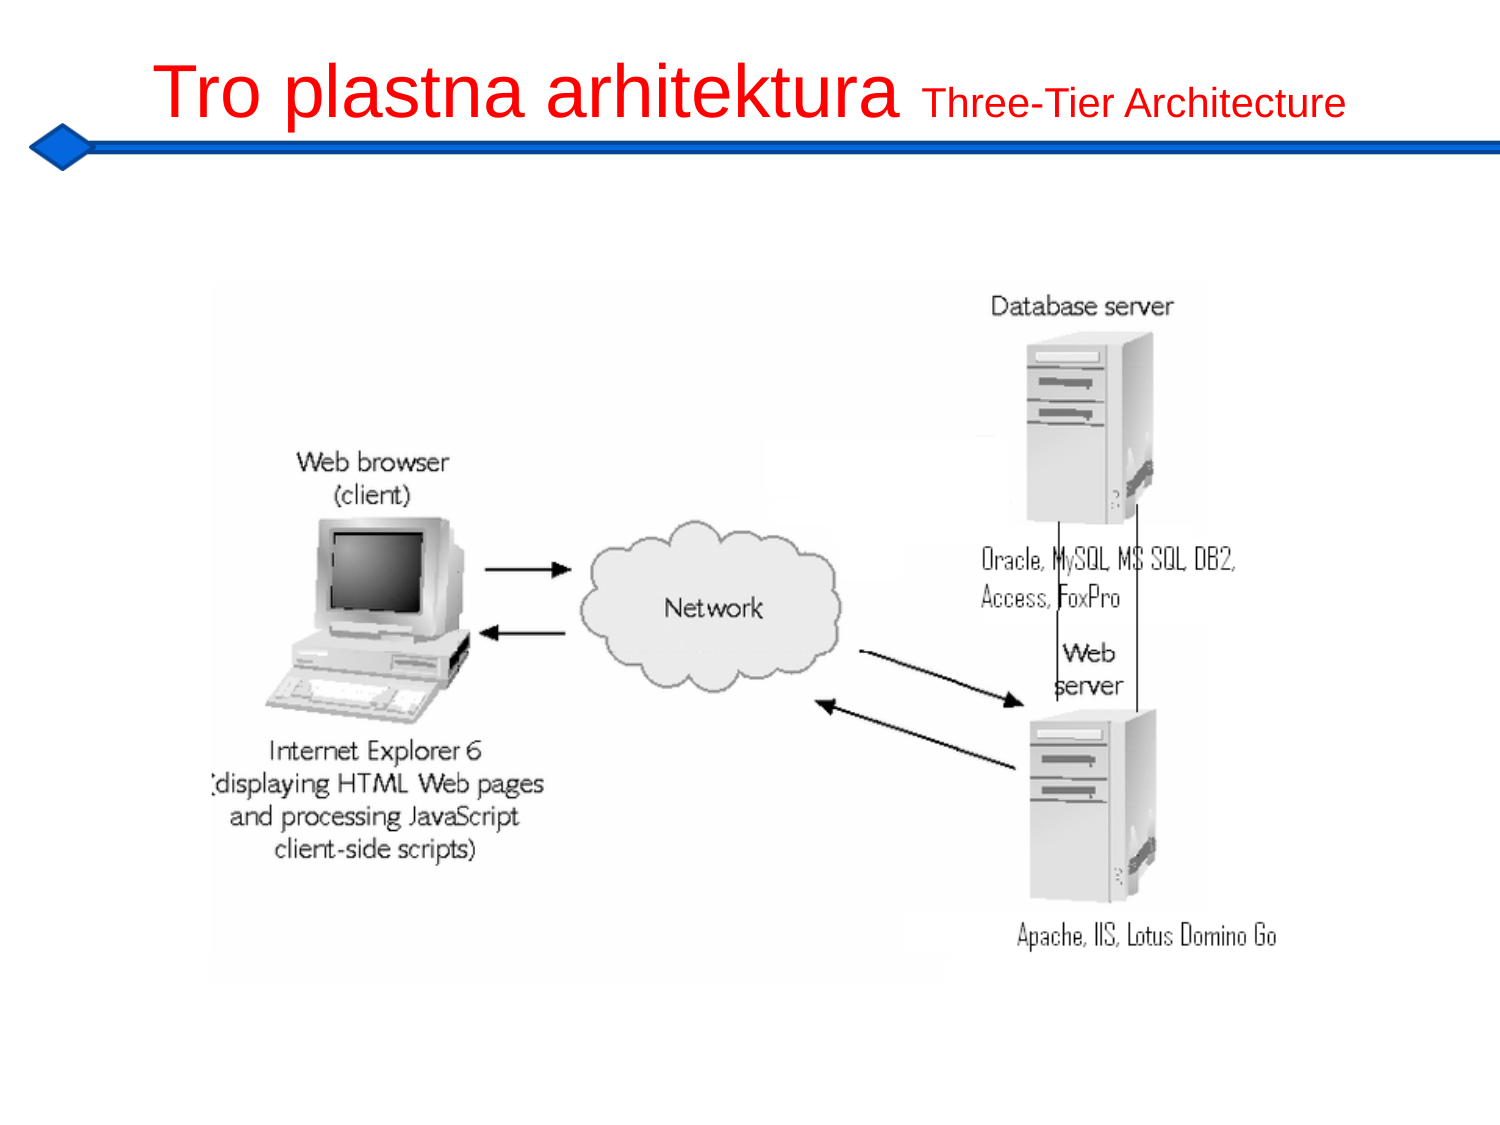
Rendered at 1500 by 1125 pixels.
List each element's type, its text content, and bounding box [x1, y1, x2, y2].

picture [1426, 122, 1500, 172]
picture [28, 122, 75, 172]
text_box [206, 283, 1293, 985]
title Tro plastna arhitektura Three-Tier Architecture [75, 34, 1426, 190]
